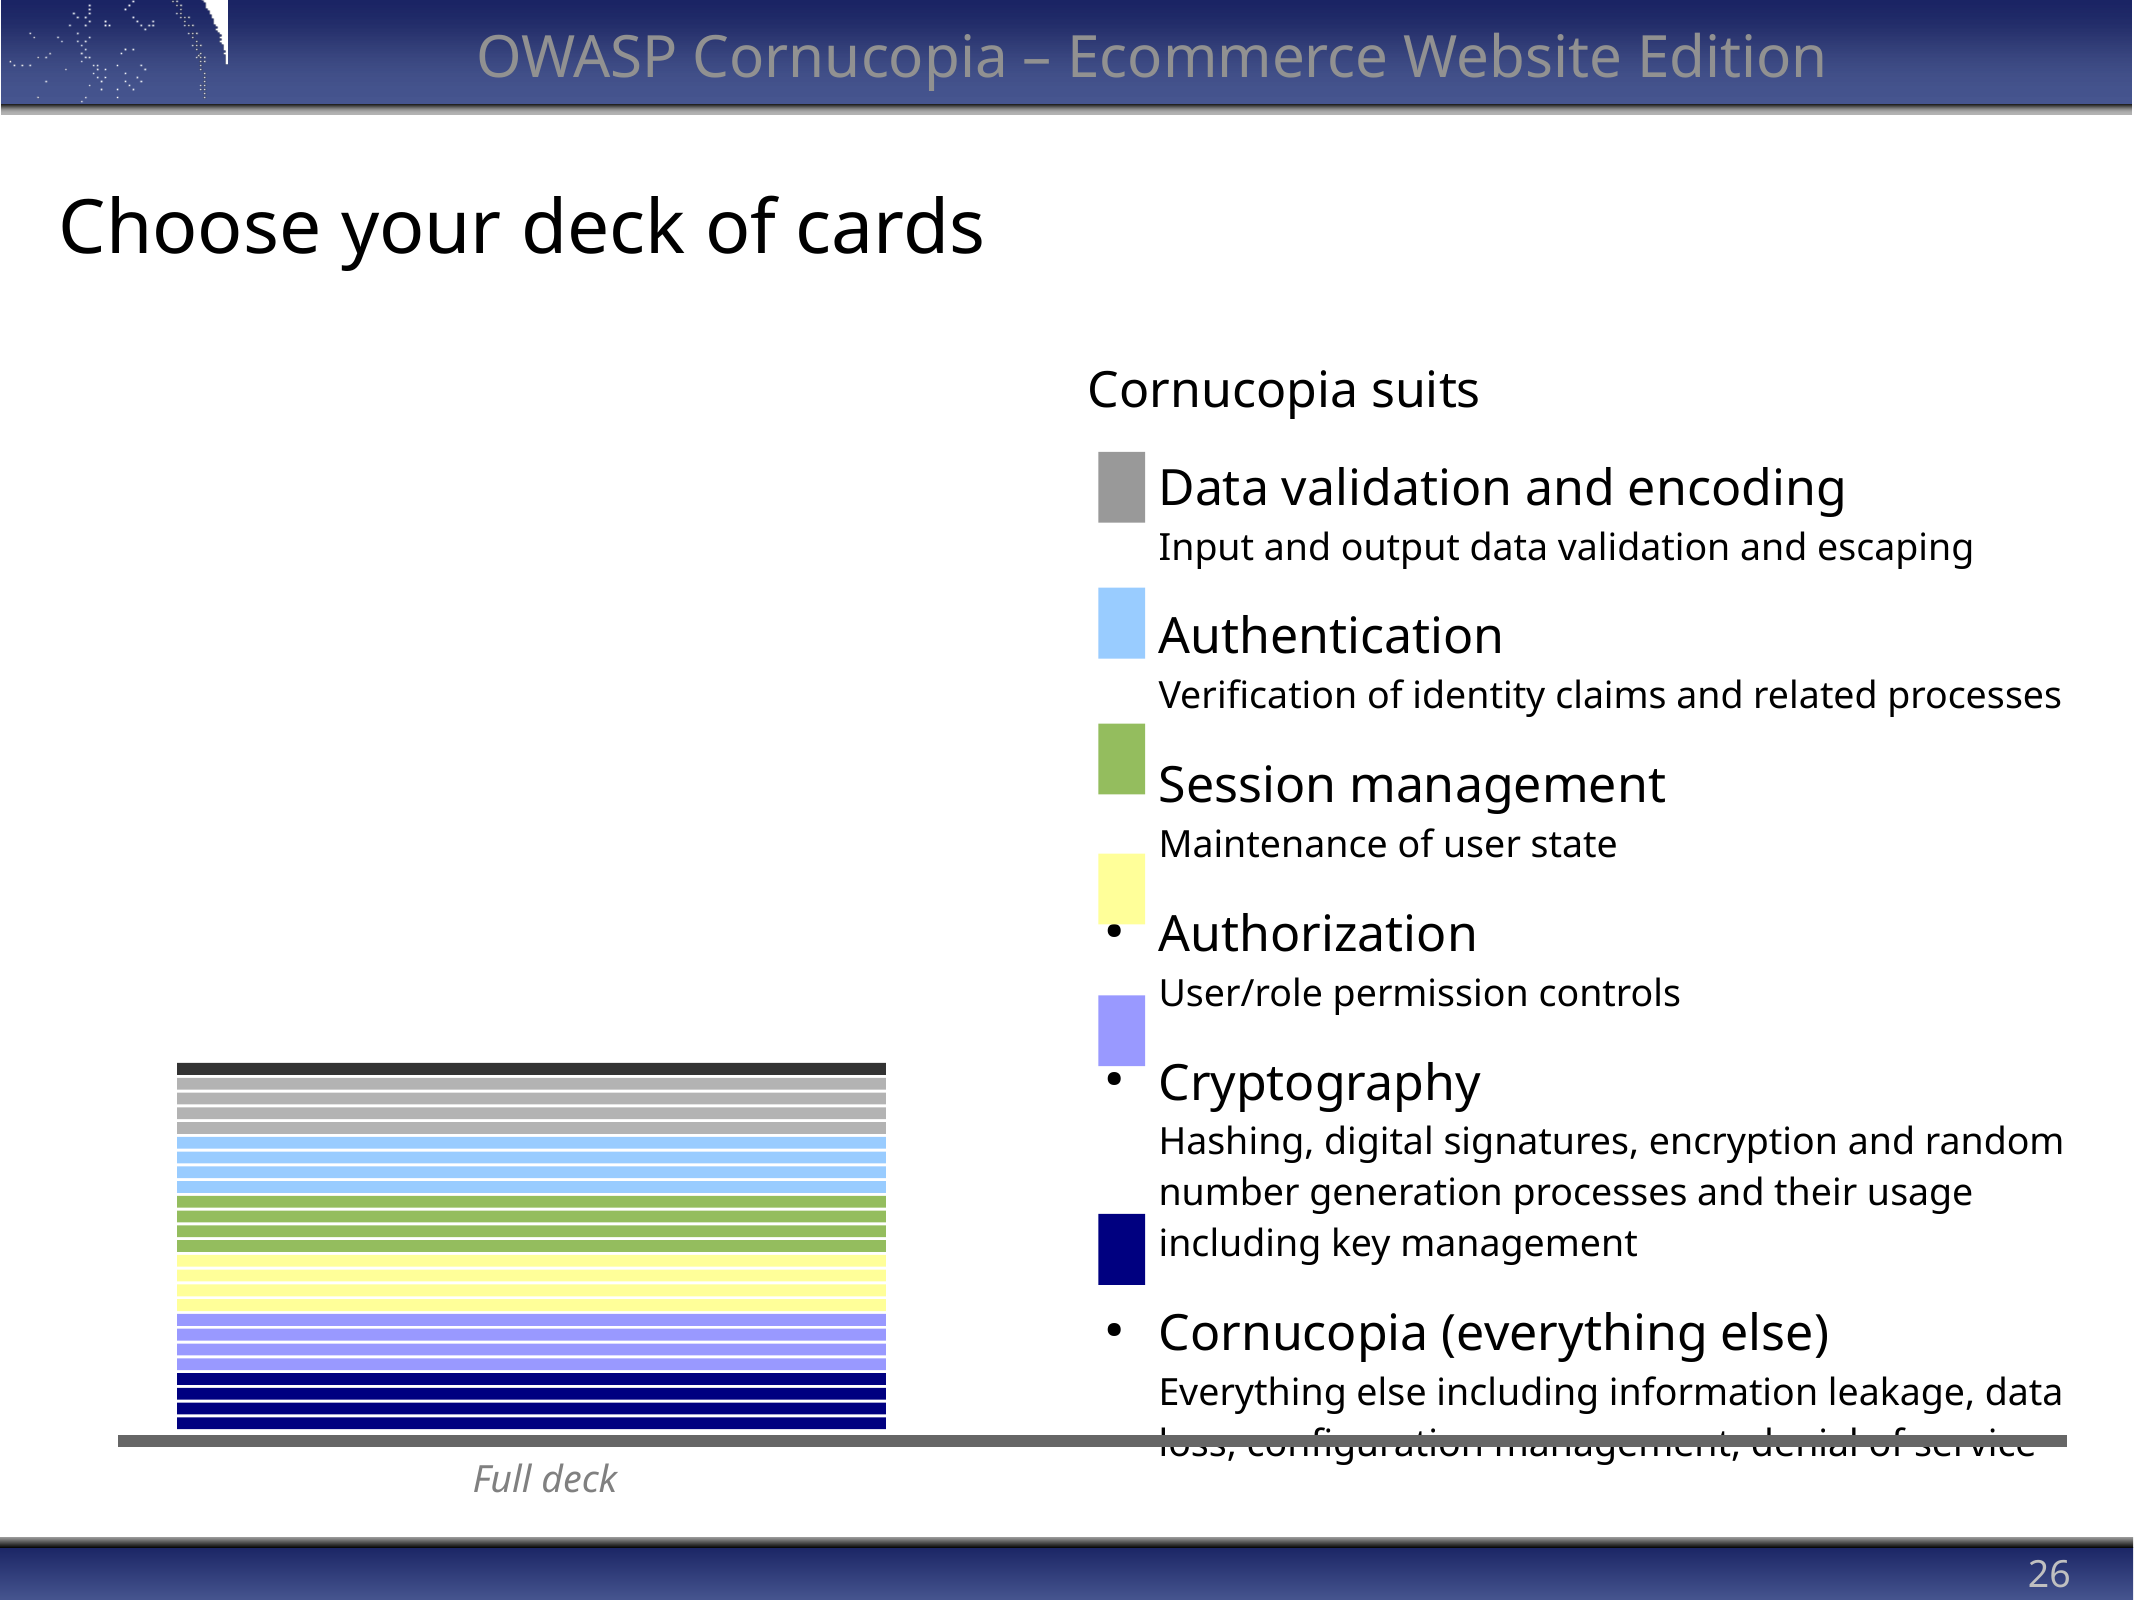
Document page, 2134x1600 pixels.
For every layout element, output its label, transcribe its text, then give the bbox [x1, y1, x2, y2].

list [177, 1077, 886, 1090]
list [177, 1136, 886, 1149]
list [177, 1062, 886, 1075]
list [177, 1254, 886, 1267]
list [177, 1358, 886, 1371]
list [177, 1210, 886, 1223]
title Choose your deck of cards [58, 124, 2126, 325]
list [1098, 1213, 1146, 1285]
list [177, 1284, 886, 1297]
list [1098, 587, 1146, 659]
list [177, 1195, 886, 1208]
list [177, 1387, 886, 1400]
list [177, 1151, 886, 1164]
list [177, 1107, 886, 1120]
list [1098, 853, 1146, 925]
list [177, 1269, 886, 1282]
list [177, 1402, 886, 1415]
list [177, 1328, 886, 1341]
list [177, 1417, 886, 1430]
list [118, 1435, 2067, 1447]
list [177, 1299, 886, 1312]
list Cornucopia suits Data validation and encoding Input and output data validation and escaping Authentication Verification of identity claims and related processes Session management Maintenance of user state Authorization User/role permission controls Cryptography Hashing, digital signatures, encryption and random number generation processes and their usage including key management Cornucopia (everything else) Everything else including information leakage, data loss, configuration management, denial of service [1087, 354, 2068, 1536]
list [177, 1181, 886, 1193]
list [177, 1122, 886, 1134]
list [177, 1240, 886, 1252]
list [177, 1166, 886, 1179]
list [177, 1225, 886, 1238]
list [177, 1313, 886, 1326]
list [177, 1373, 886, 1385]
list Full deck [472, 1452, 709, 1506]
list [177, 1343, 886, 1356]
list [177, 1092, 886, 1105]
list [1098, 451, 1146, 523]
list [1098, 723, 1146, 795]
list [1098, 995, 1146, 1067]
